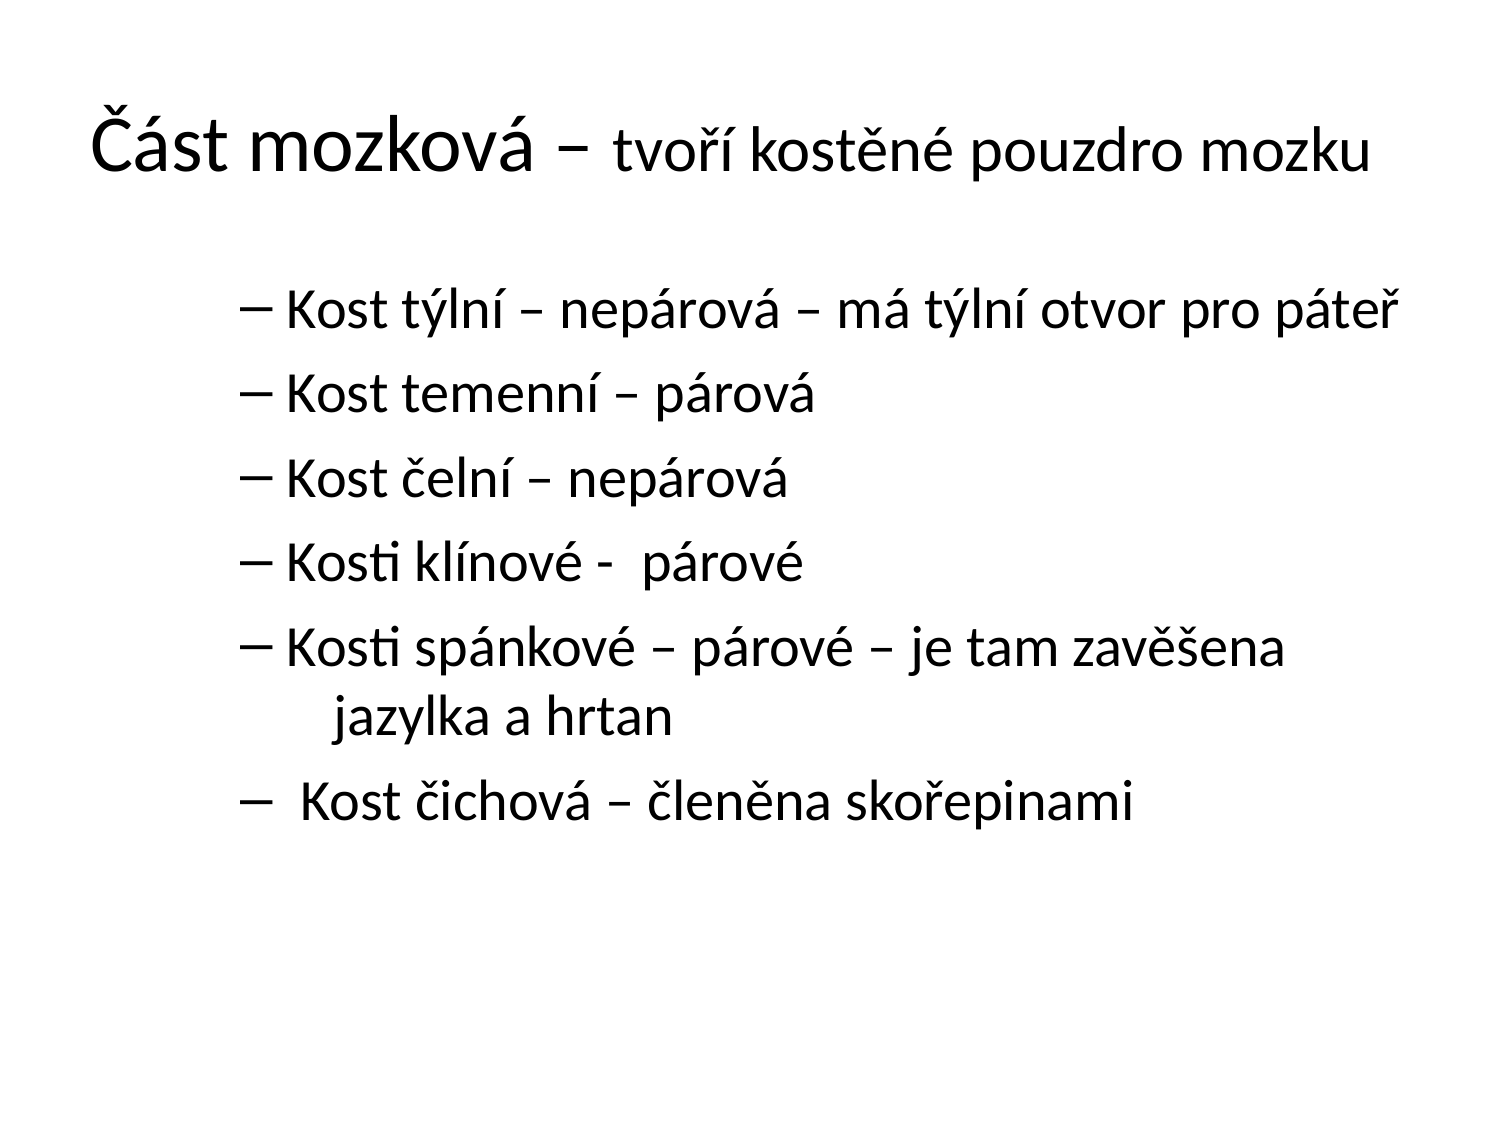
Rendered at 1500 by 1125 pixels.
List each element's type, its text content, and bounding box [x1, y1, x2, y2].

title Část mozková – tvoří kostěné pouzdro mozku [75, 45, 1426, 233]
list Kost týlní – nepárová – má týlní otvor pro páteř Kost temenní – párová Kost čelní – nepárová Kosti klínové - párové Kosti spánkové – párové – je tam zavěšena jazylka a hrtan Kost čichová – členěna skořepinami [75, 262, 1426, 1005]
